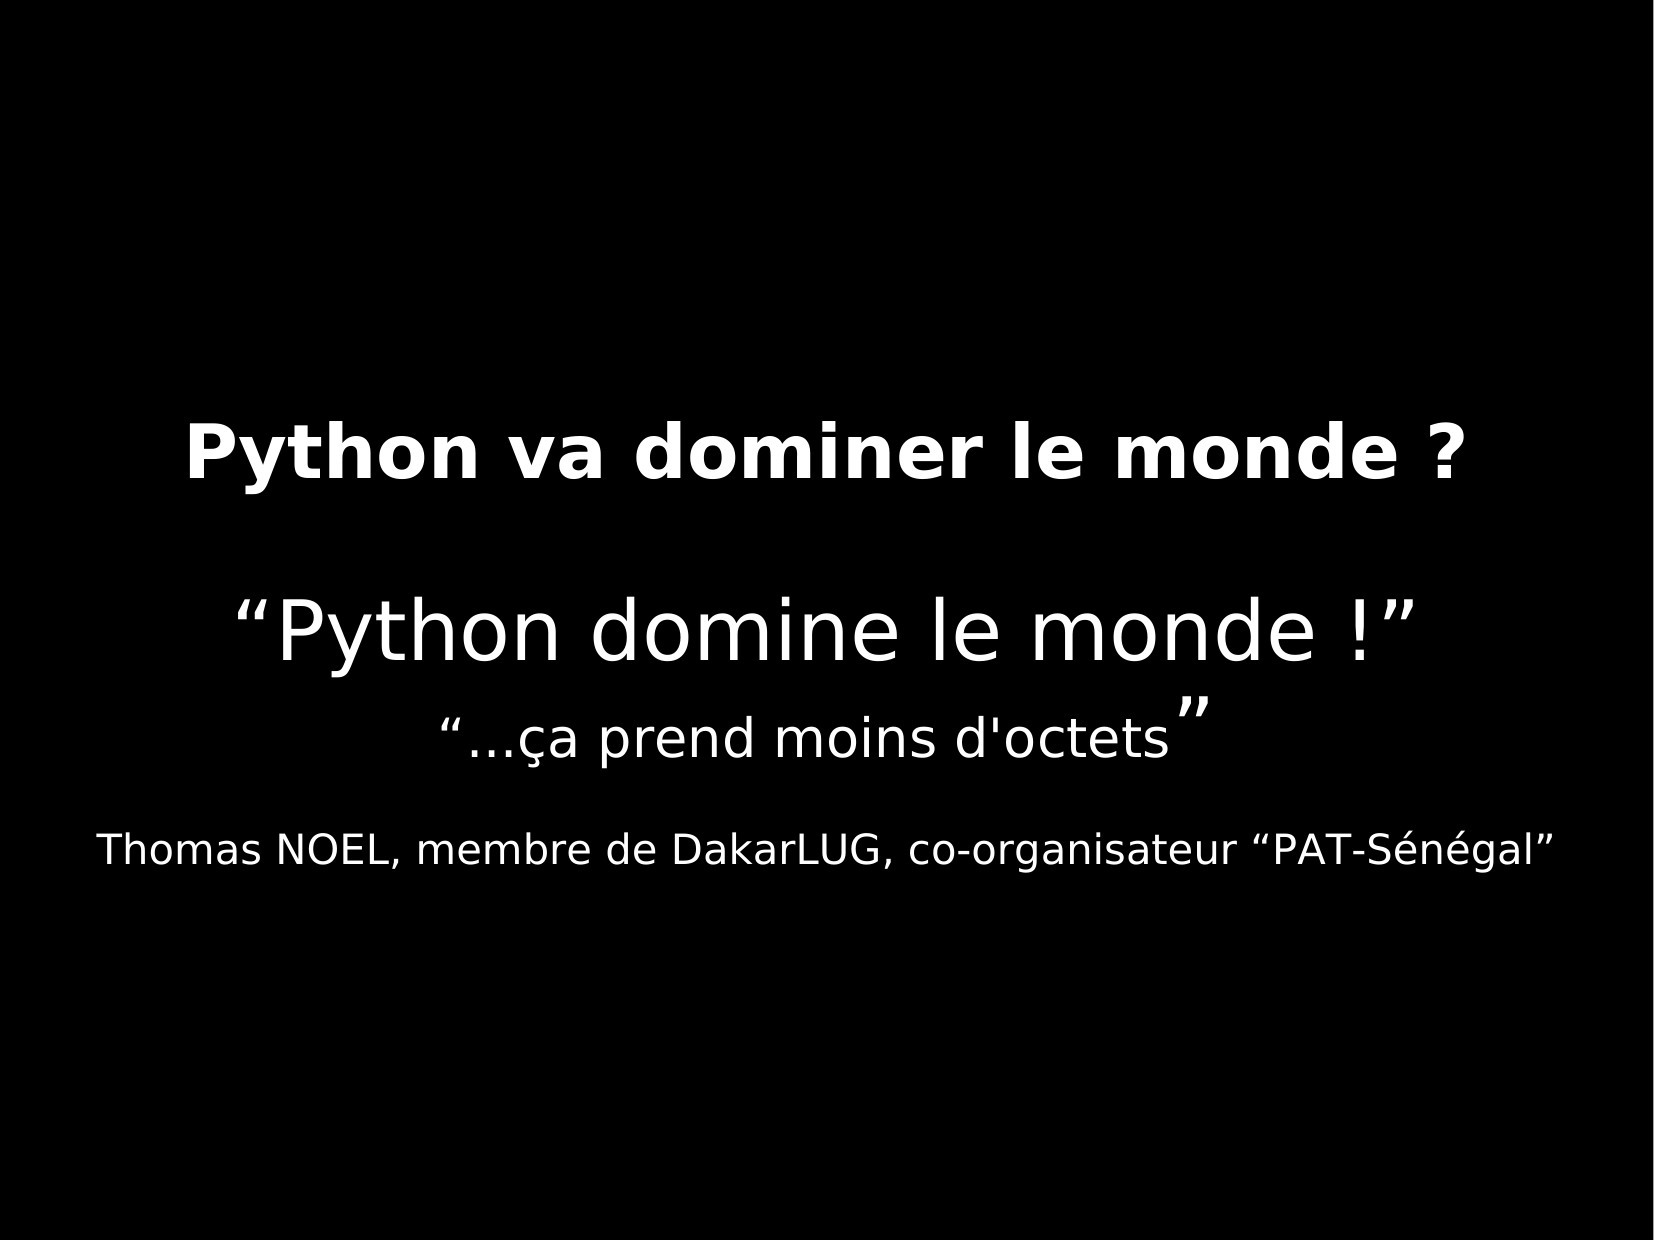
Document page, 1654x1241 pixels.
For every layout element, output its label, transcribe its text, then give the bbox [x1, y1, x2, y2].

text_box Python va dominer le monde ? “Python domine le monde !” “...ça prend moins d'octets” Thomas NOEL, membre de DakarLUG, co-organisateur “PAT-Sénégal” [0, 233, 1654, 973]
